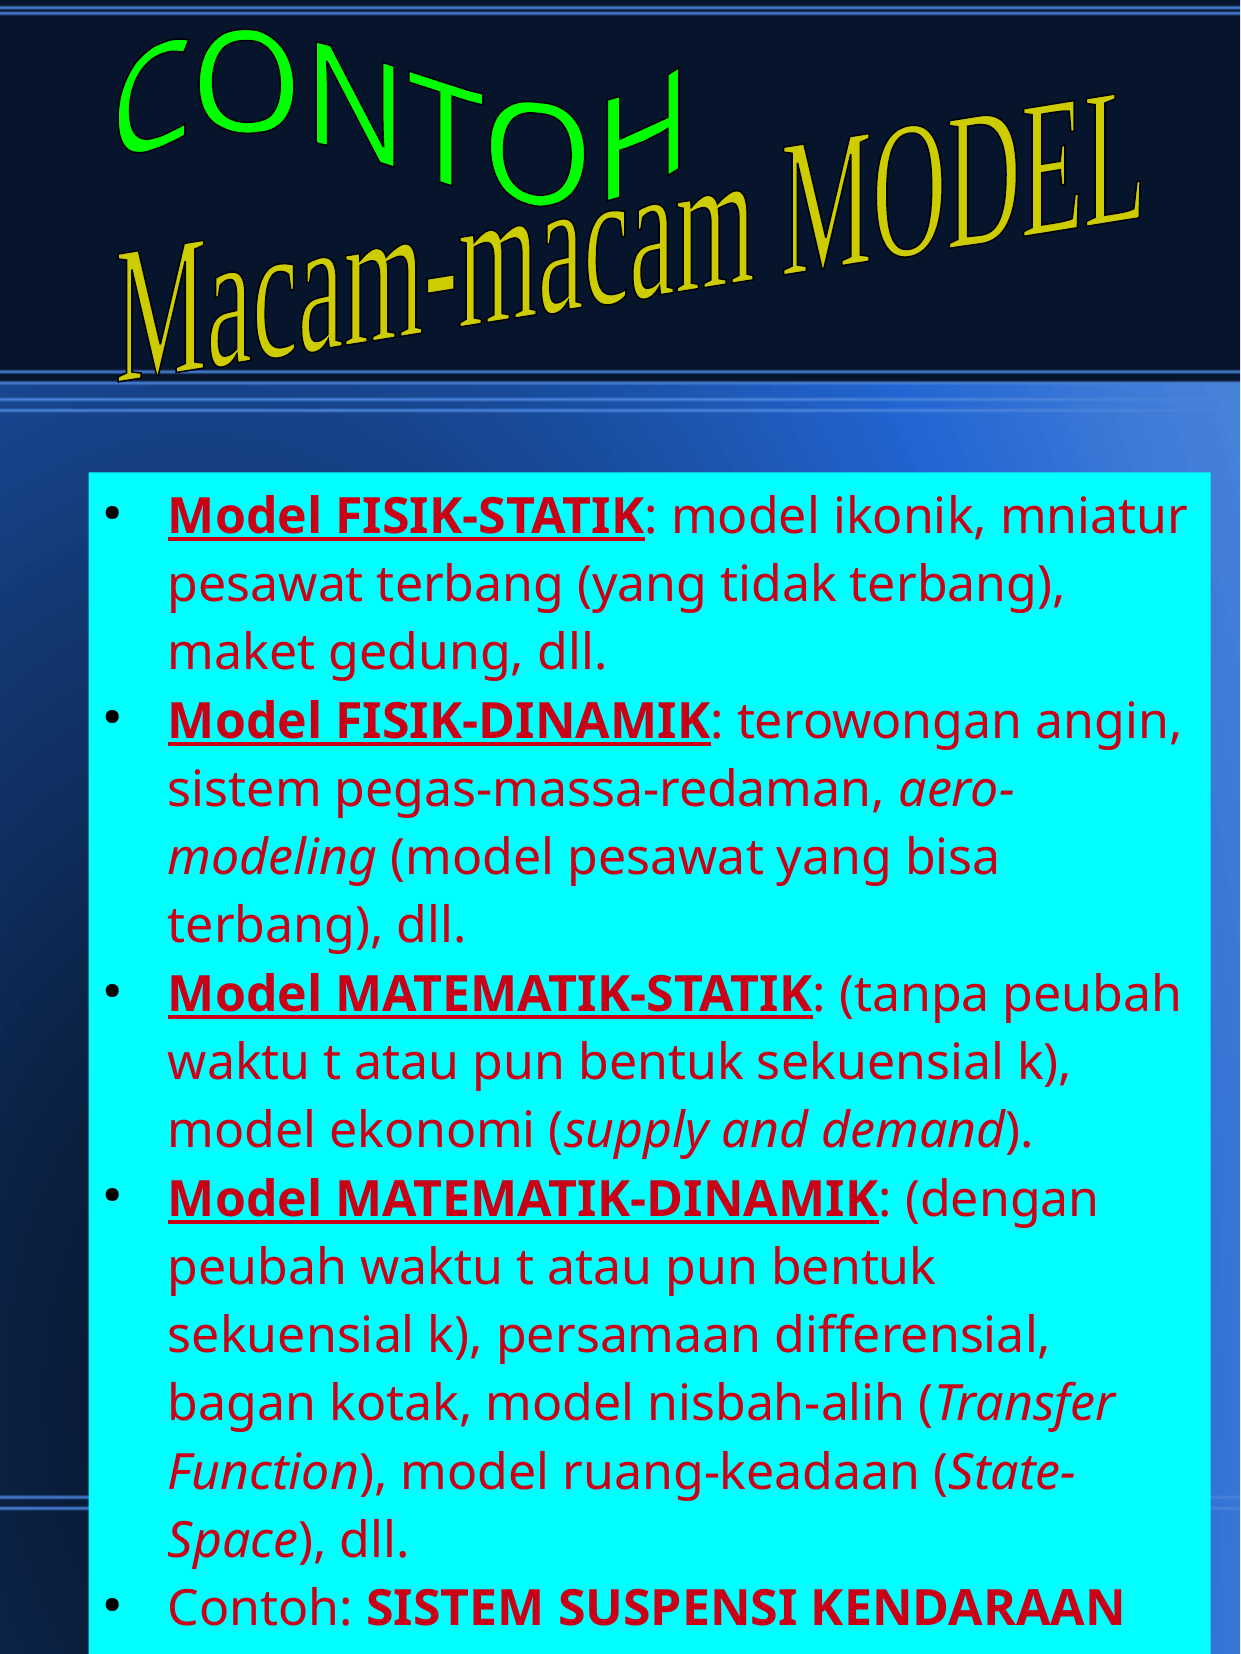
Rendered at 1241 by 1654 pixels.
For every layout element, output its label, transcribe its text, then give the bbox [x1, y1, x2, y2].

text_box Macam-macam MODEL [301, 257, 343, 353]
text_box Macam-macam MODEL [459, 225, 537, 327]
text_box CONTOH [607, 67, 680, 201]
text_box Macam-macam MODEL [632, 204, 674, 300]
text_box Model FISIK-STATIK: model ikonik, mniatur pesawat terbang (yang tidak terbang), maket gedung, dll. Model FISIK-DINAMIK: terowongan angin, sistem pegas-massa-redaman, aero-modeling (model pesawat yang bisa terbang), dll. Model MATEMATIK-STATIK: (tanpa peubah waktu t atau pun bentuk sekuensial k), model ekonomi (supply and demand). Model MATEMATIK-DINAMIK: (dengan peubah waktu t atau pun bentuk sekuensial k), persamaan differensial, bagan kotak, model nisbah-alih (Transfer Function), model ruang-keadaan (State-Space), dll. Contoh: SISTEM SUSPENSI KENDARAAN BERMOTOR [88, 472, 1211, 1459]
text_box CONTOH [199, 29, 294, 134]
text_box Macam-macam MODEL [427, 274, 455, 294]
picture [0, 0, 1241, 1654]
text_box Macam-macam MODEL [541, 218, 583, 314]
text_box Macam-macam MODEL [1023, 100, 1079, 237]
text_box Macam-macam MODEL [677, 190, 754, 293]
text_box Macam-macam MODEL [345, 243, 422, 346]
text_box Macam-macam MODEL [876, 125, 943, 258]
text_box Macam-macam MODEL [118, 240, 204, 382]
text_box CONTOH [118, 39, 189, 153]
text_box Macam-macam MODEL [1086, 93, 1141, 227]
text_box Macam-macam MODEL [949, 115, 1017, 249]
text_box Macam-macam MODEL [783, 133, 870, 275]
text_box CONTOH [490, 101, 585, 207]
text_box CONTOH [316, 41, 395, 168]
text_box Macam-macam MODEL [210, 272, 251, 368]
text_box Macam-macam MODEL [587, 210, 626, 305]
text_box Macam-macam MODEL [256, 263, 295, 359]
text_box CONTOH [408, 70, 483, 186]
